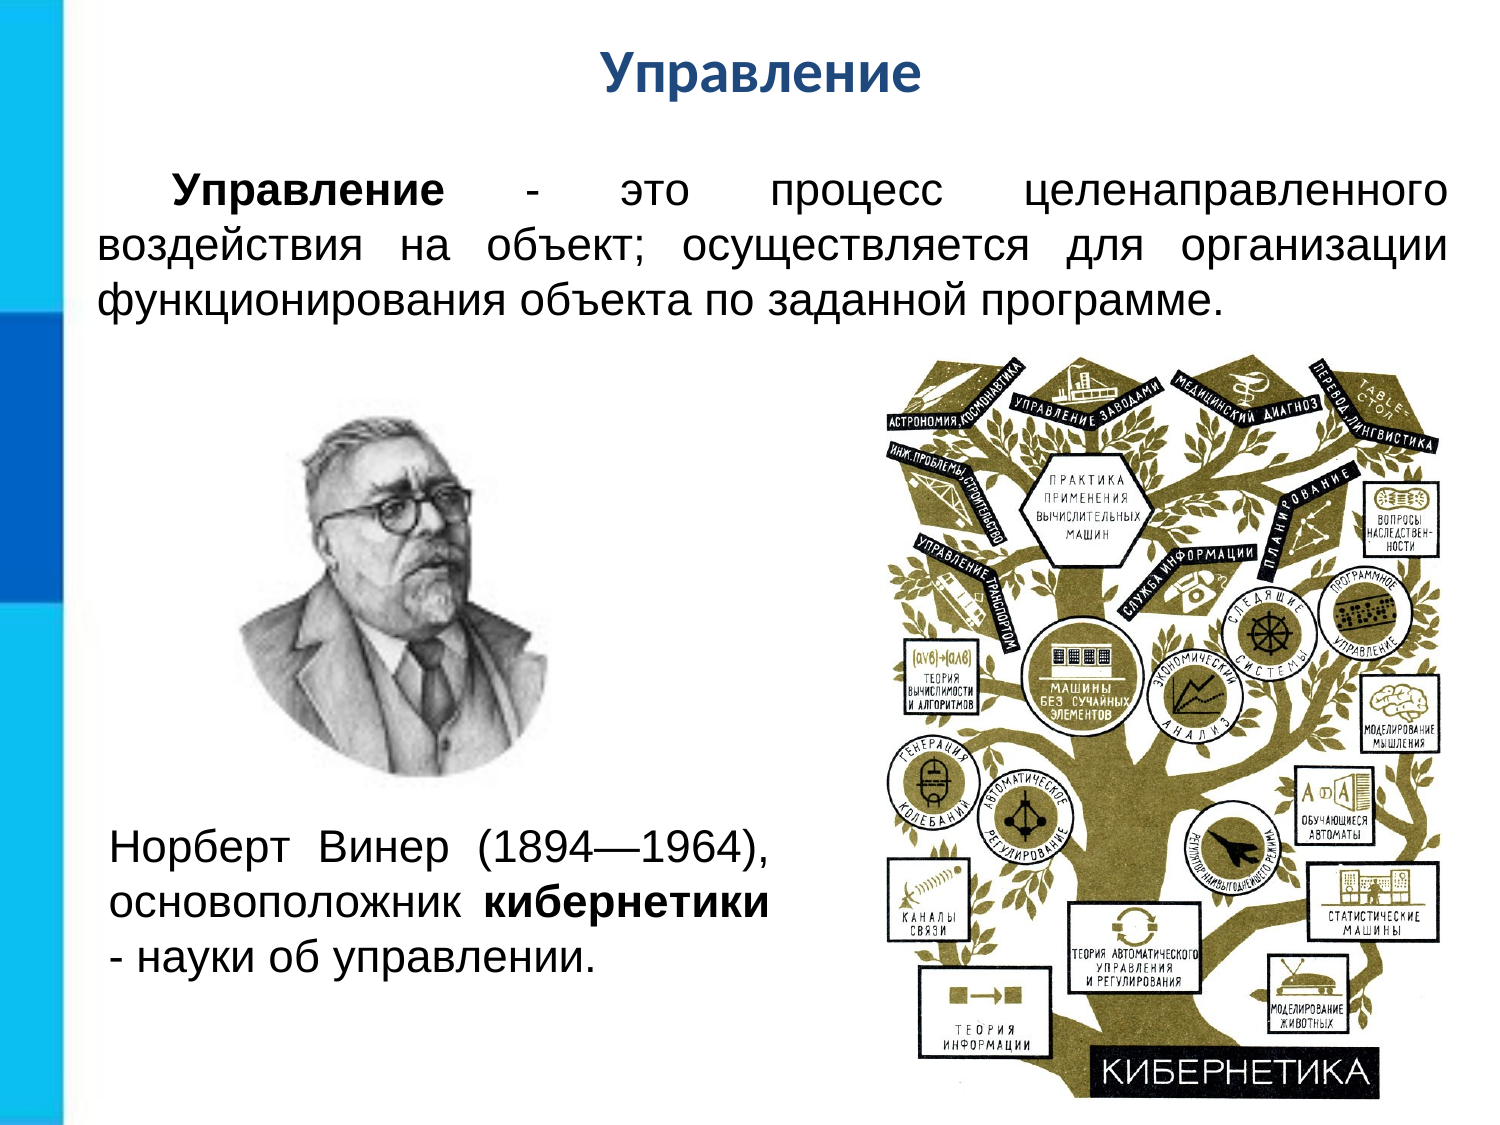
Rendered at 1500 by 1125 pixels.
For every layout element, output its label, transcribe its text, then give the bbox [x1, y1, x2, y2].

text_box Управление [112, 31, 1425, 114]
text_box Норберт Винер (1894—1964), основоположник кибернетики - науки об управлении. [93, 808, 786, 989]
text_box Управление - это процесс целенаправленного воздействия на объект; осуществляется для организации функционирования объекта по заданной программе. [82, 152, 1465, 333]
picture [0, 0, 1500, 1125]
